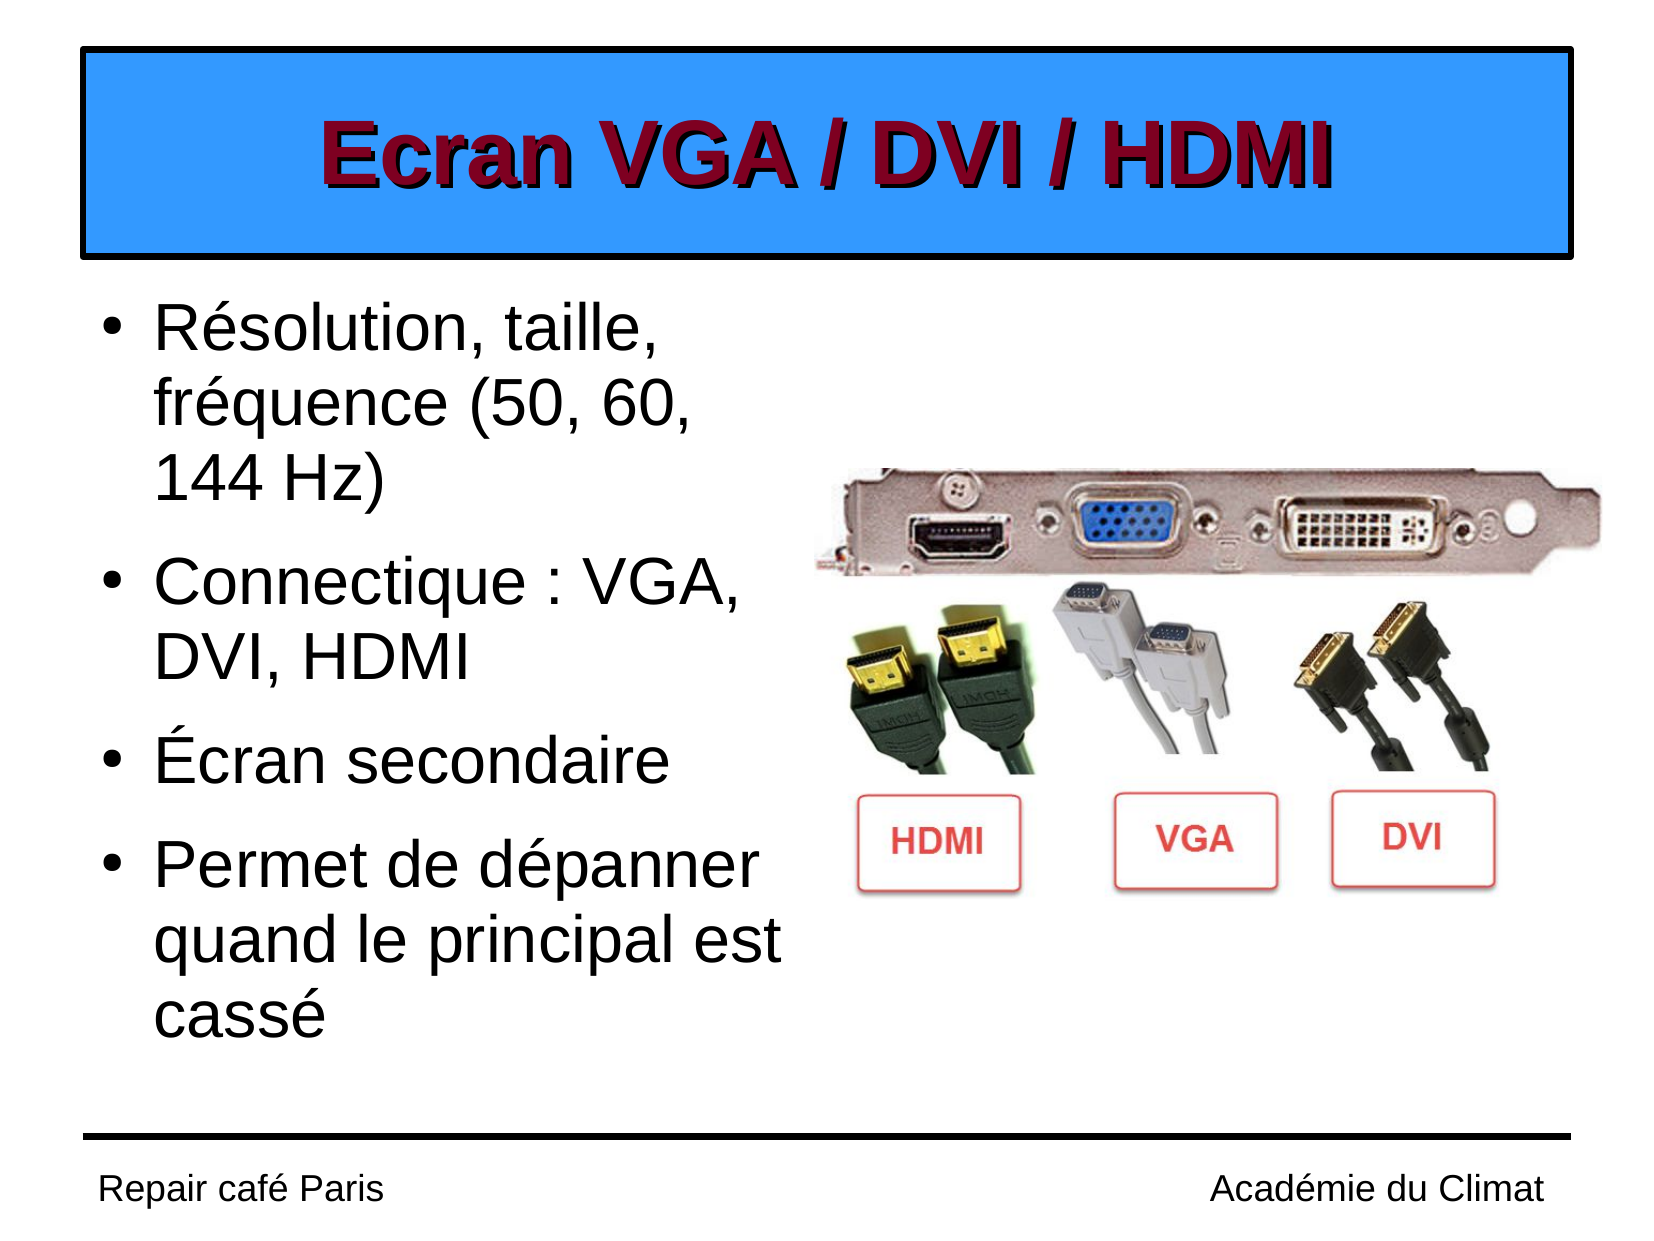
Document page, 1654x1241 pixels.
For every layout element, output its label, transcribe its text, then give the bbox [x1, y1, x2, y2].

list Résolution, taille, fréquence (50, 60, 144 Hz) Connectique : VGA, DVI, HDMI Écran secondaire Permet de dépanner quand le principal est cassé [82, 290, 809, 1052]
text_box Repair café Paris Académie du Climat [82, 1160, 1571, 1217]
picture [814, 468, 1603, 901]
title Ecran VGA / DVI / HDMI [82, 49, 1571, 257]
